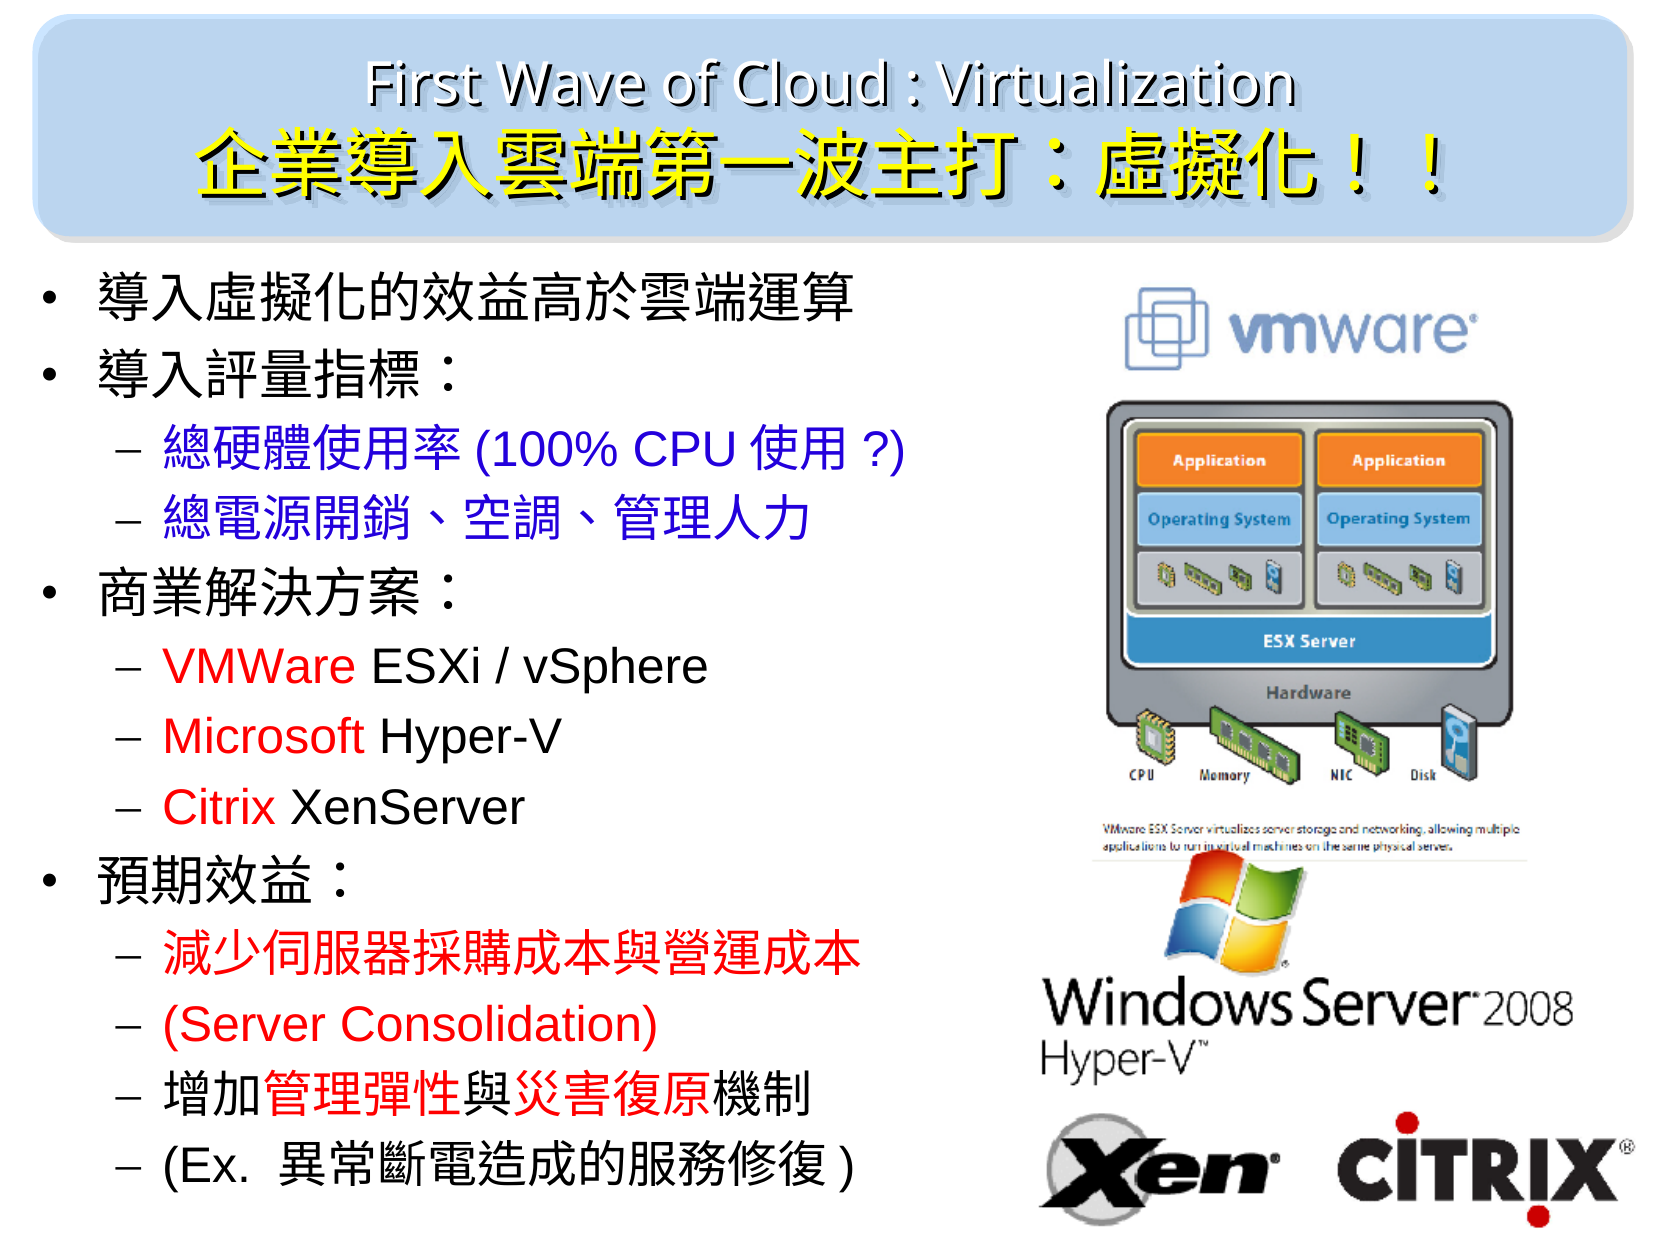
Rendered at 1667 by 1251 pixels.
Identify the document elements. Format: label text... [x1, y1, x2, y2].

text_box First Wave of Cloud : Virtualization 企業導入雲端第一波主打：虛擬化！！ [32, 14, 1628, 237]
text_box 導入虛擬化的效益高於雲端運算 導入評量指標： 總硬體使用率(100% CPU使用?) 總電源開銷、空調、管理人力 商業解決方案： VMWare ESXi / vSphere Microsoft Hyper-V Citrix XenServer 預期效益： 減少伺服器採購成本與營運成本 (Server Consolidation) 增加管理彈性與災害復原機制 (Ex. 異常斷電造成的服務修復) [40, 265, 910, 1230]
picture [1033, 211, 1637, 1231]
